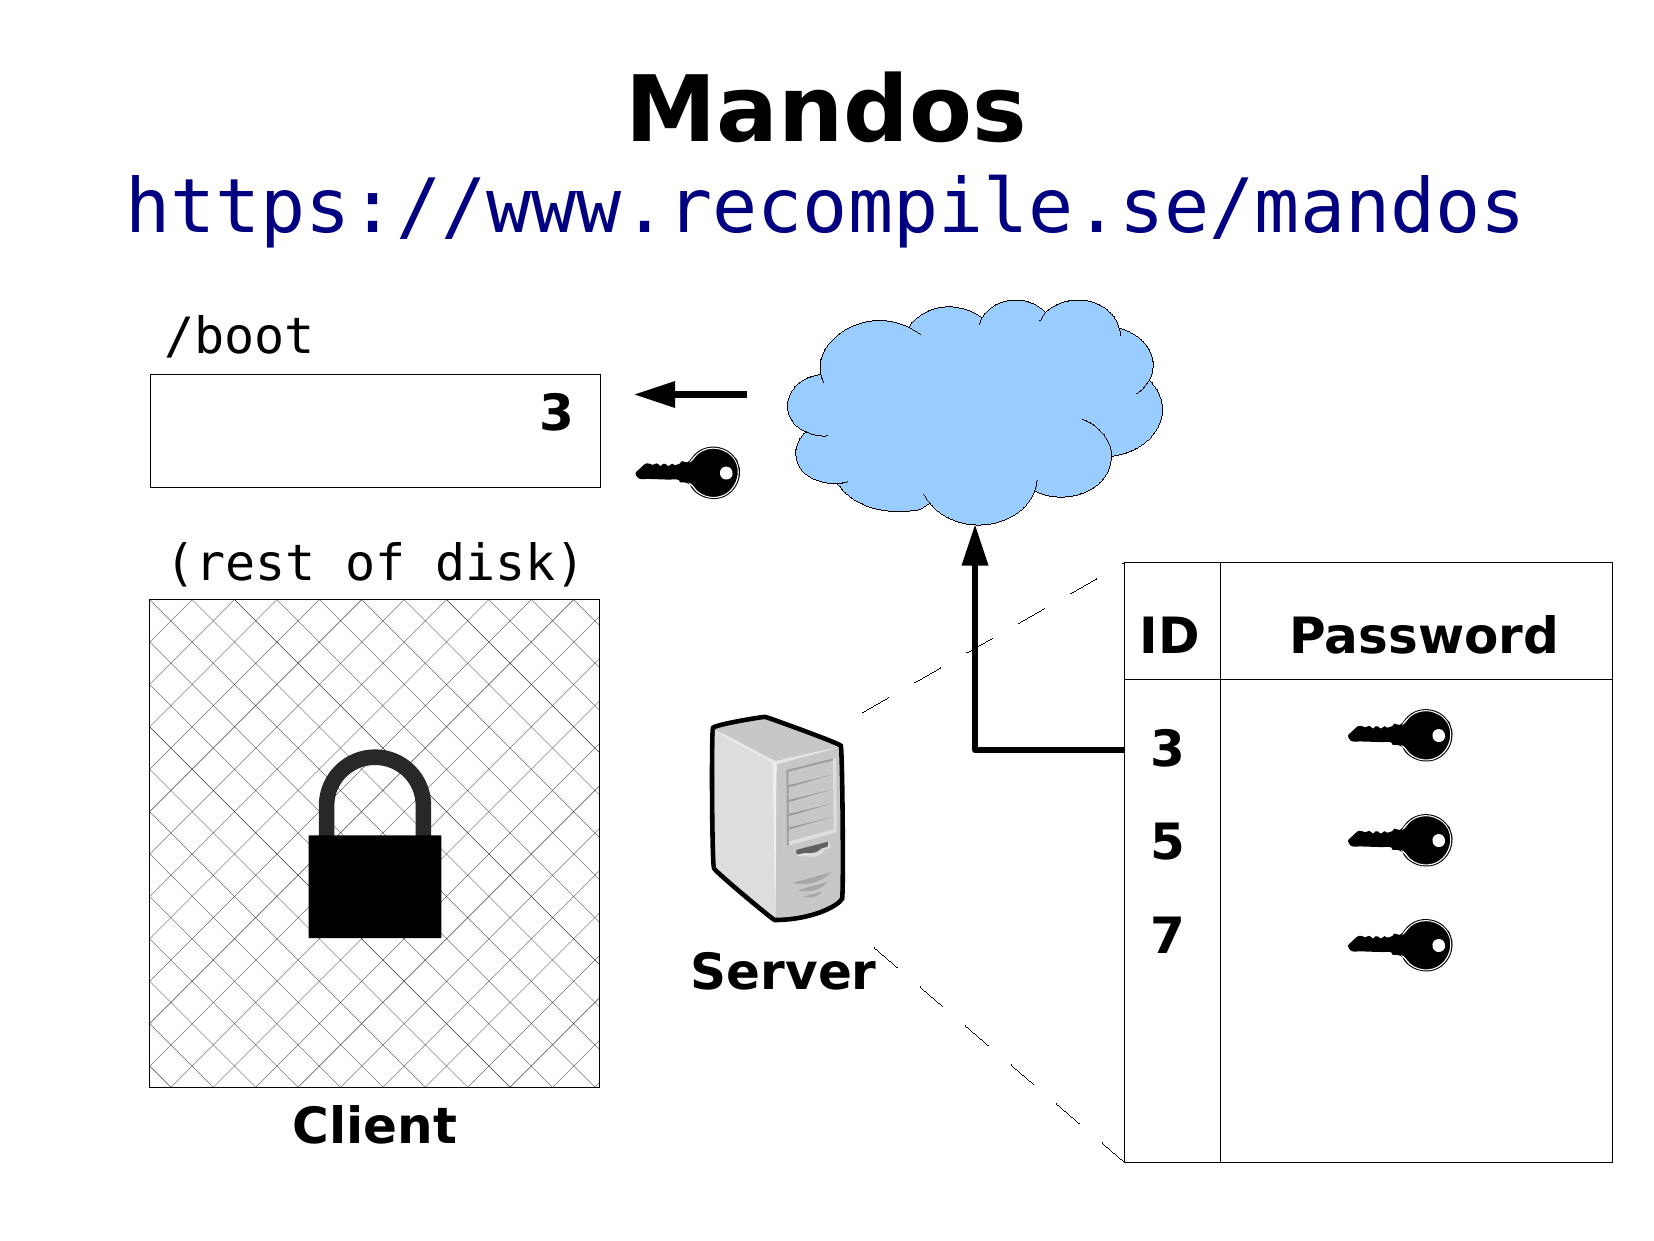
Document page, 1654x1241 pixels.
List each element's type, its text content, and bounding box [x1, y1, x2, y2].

text_box (rest of disk) [150, 526, 600, 638]
picture [1312, 795, 1497, 893]
text_box 3 [1135, 712, 1201, 788]
title Mandos https://www.recompile.se/mandos [82, 49, 1571, 257]
picture [672, 678, 882, 974]
text_box [787, 300, 1163, 526]
picture [1312, 690, 1497, 788]
text_box 5 [1135, 805, 1201, 881]
picture [257, 726, 493, 961]
picture [600, 427, 785, 526]
text_box [150, 374, 601, 488]
text_box 7 [1135, 900, 1201, 976]
text_box 3 [525, 376, 590, 452]
text_box Password [1275, 600, 1575, 674]
picture [1312, 900, 1497, 998]
text_box [149, 599, 600, 1088]
text_box Client [277, 1089, 473, 1163]
text_box /boot [150, 300, 330, 374]
text_box ID [1125, 600, 1215, 674]
text_box [1124, 562, 1613, 1163]
text_box Server [676, 935, 892, 1009]
